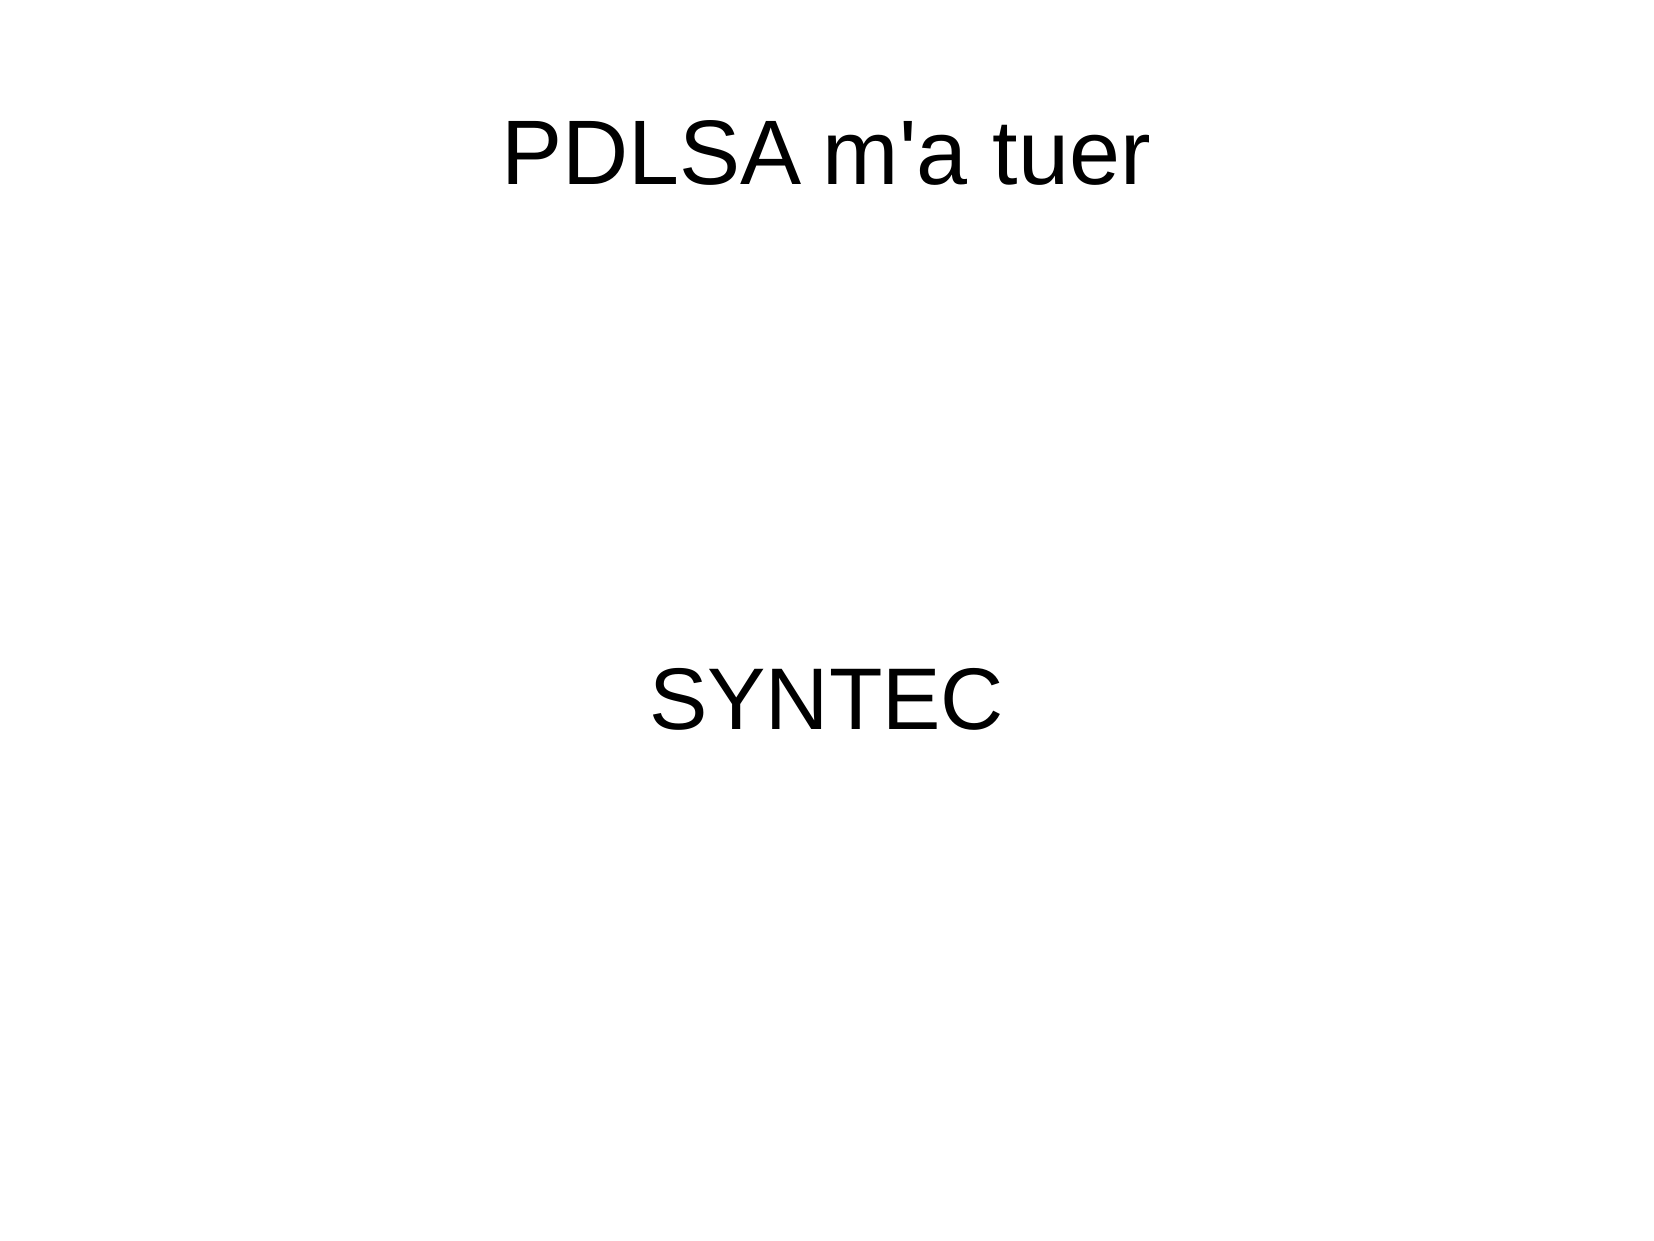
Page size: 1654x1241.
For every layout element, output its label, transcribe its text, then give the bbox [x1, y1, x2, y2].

subtitle SYNTEC [82, 297, 1571, 1102]
title PDLSA m'a tuer [82, 56, 1571, 250]
